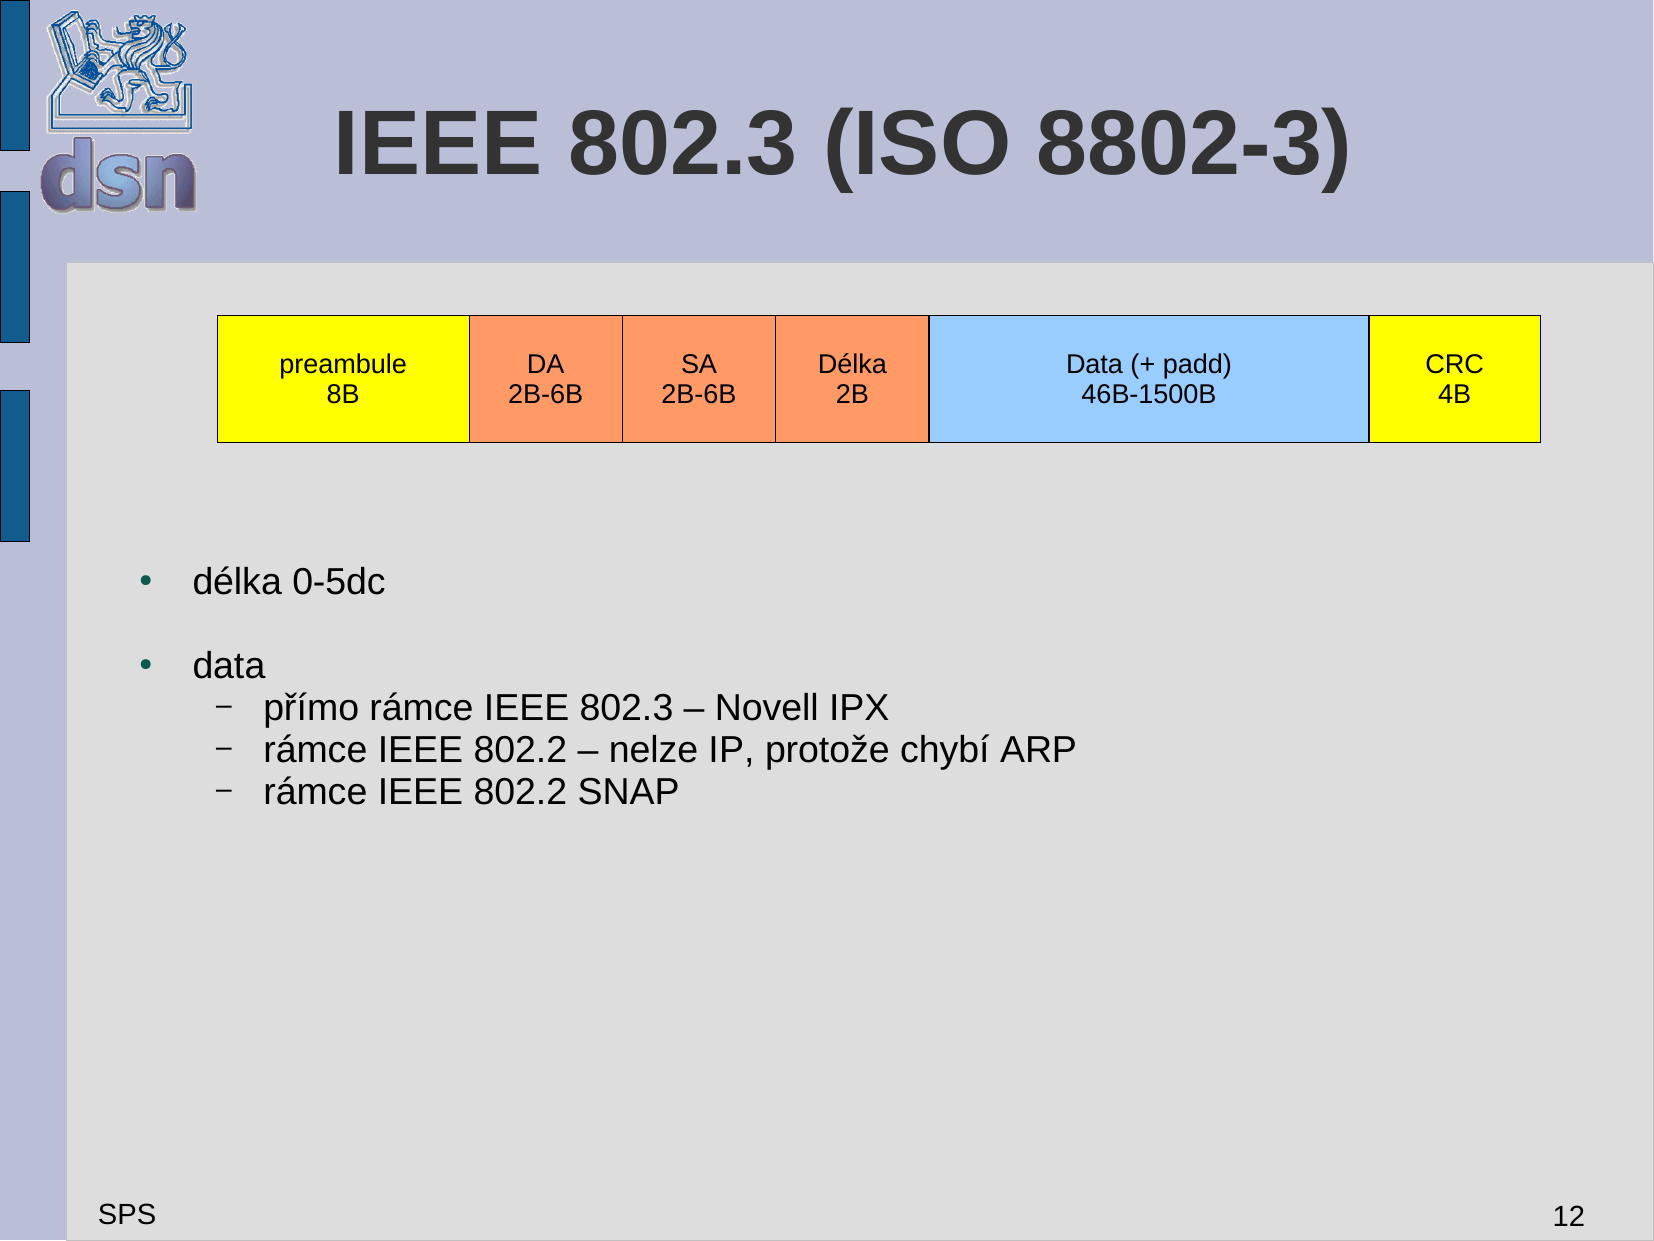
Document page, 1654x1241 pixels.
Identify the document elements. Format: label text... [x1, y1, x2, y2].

text_box SA 2B-6B [622, 315, 775, 443]
text_box CRC 4B [1369, 315, 1541, 443]
text_box Data (+ padd) 46B-1500B [929, 315, 1369, 443]
picture [10, 10, 223, 230]
text_box preambule 8B [217, 315, 470, 443]
text_box Délka 2B [775, 315, 929, 443]
title IEEE 802.3 (ISO 8802-3) [210, 39, 1478, 247]
list délka 0-5dc data přímo rámce IEEE 802.3 – Novell IPX rámce IEEE 802.2 – nelze IP, protože chybí ARP rámce IEEE 802.2 SNAP [121, 560, 1534, 999]
text_box DA 2B-6B [470, 315, 622, 443]
